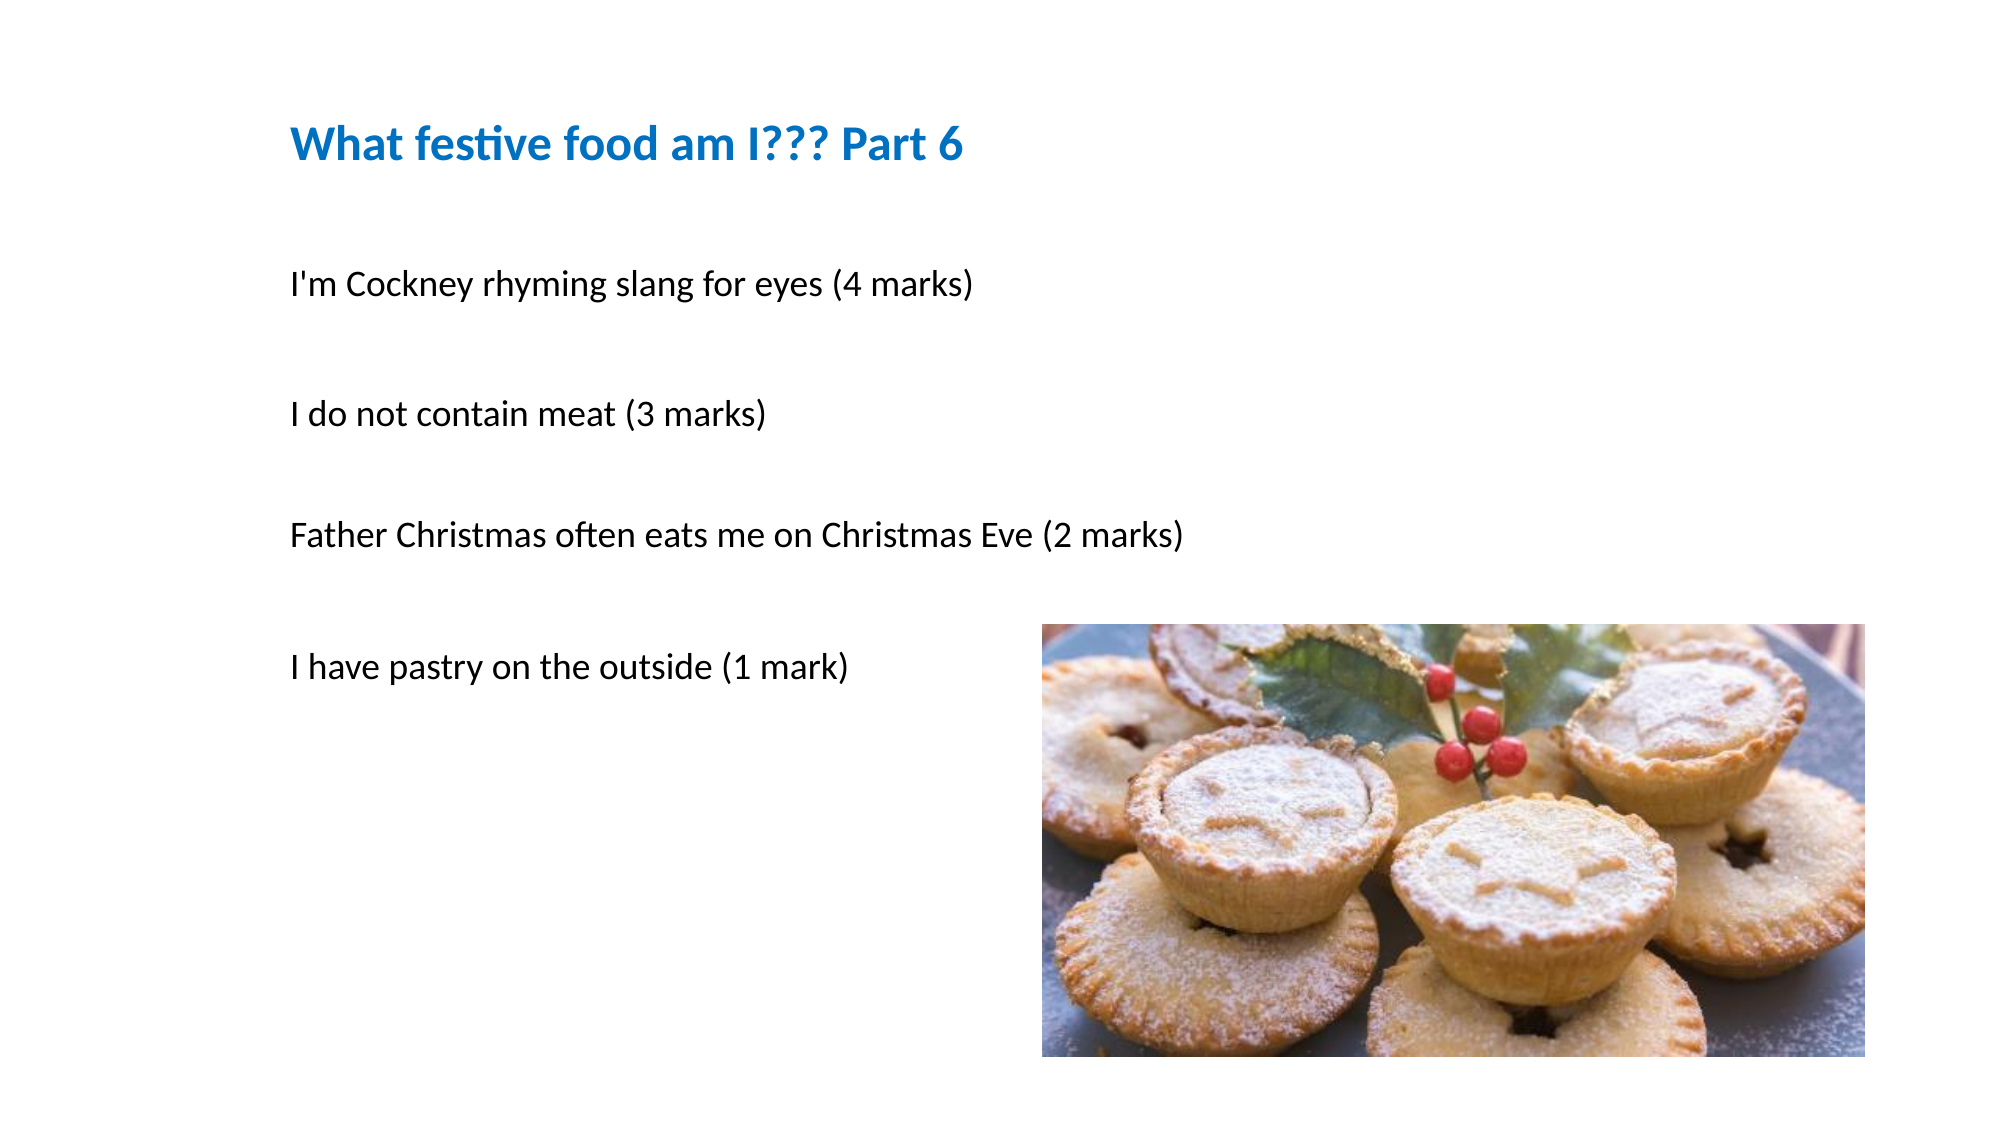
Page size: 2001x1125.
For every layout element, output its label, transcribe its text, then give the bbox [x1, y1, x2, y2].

text_box What festive food am I??? Part 6 [275, 103, 1634, 180]
text_box I'm Cockney rhyming slang for eyes (4 marks) [275, 251, 1493, 312]
picture [1042, 624, 1865, 1057]
text_box I have pastry on the outside (1 mark) [275, 634, 1042, 695]
text_box I do not contain meat (3 marks) [275, 381, 1493, 442]
text_box Father Christmas often eats me on Christmas Eve (2 marks) [275, 502, 1493, 564]
